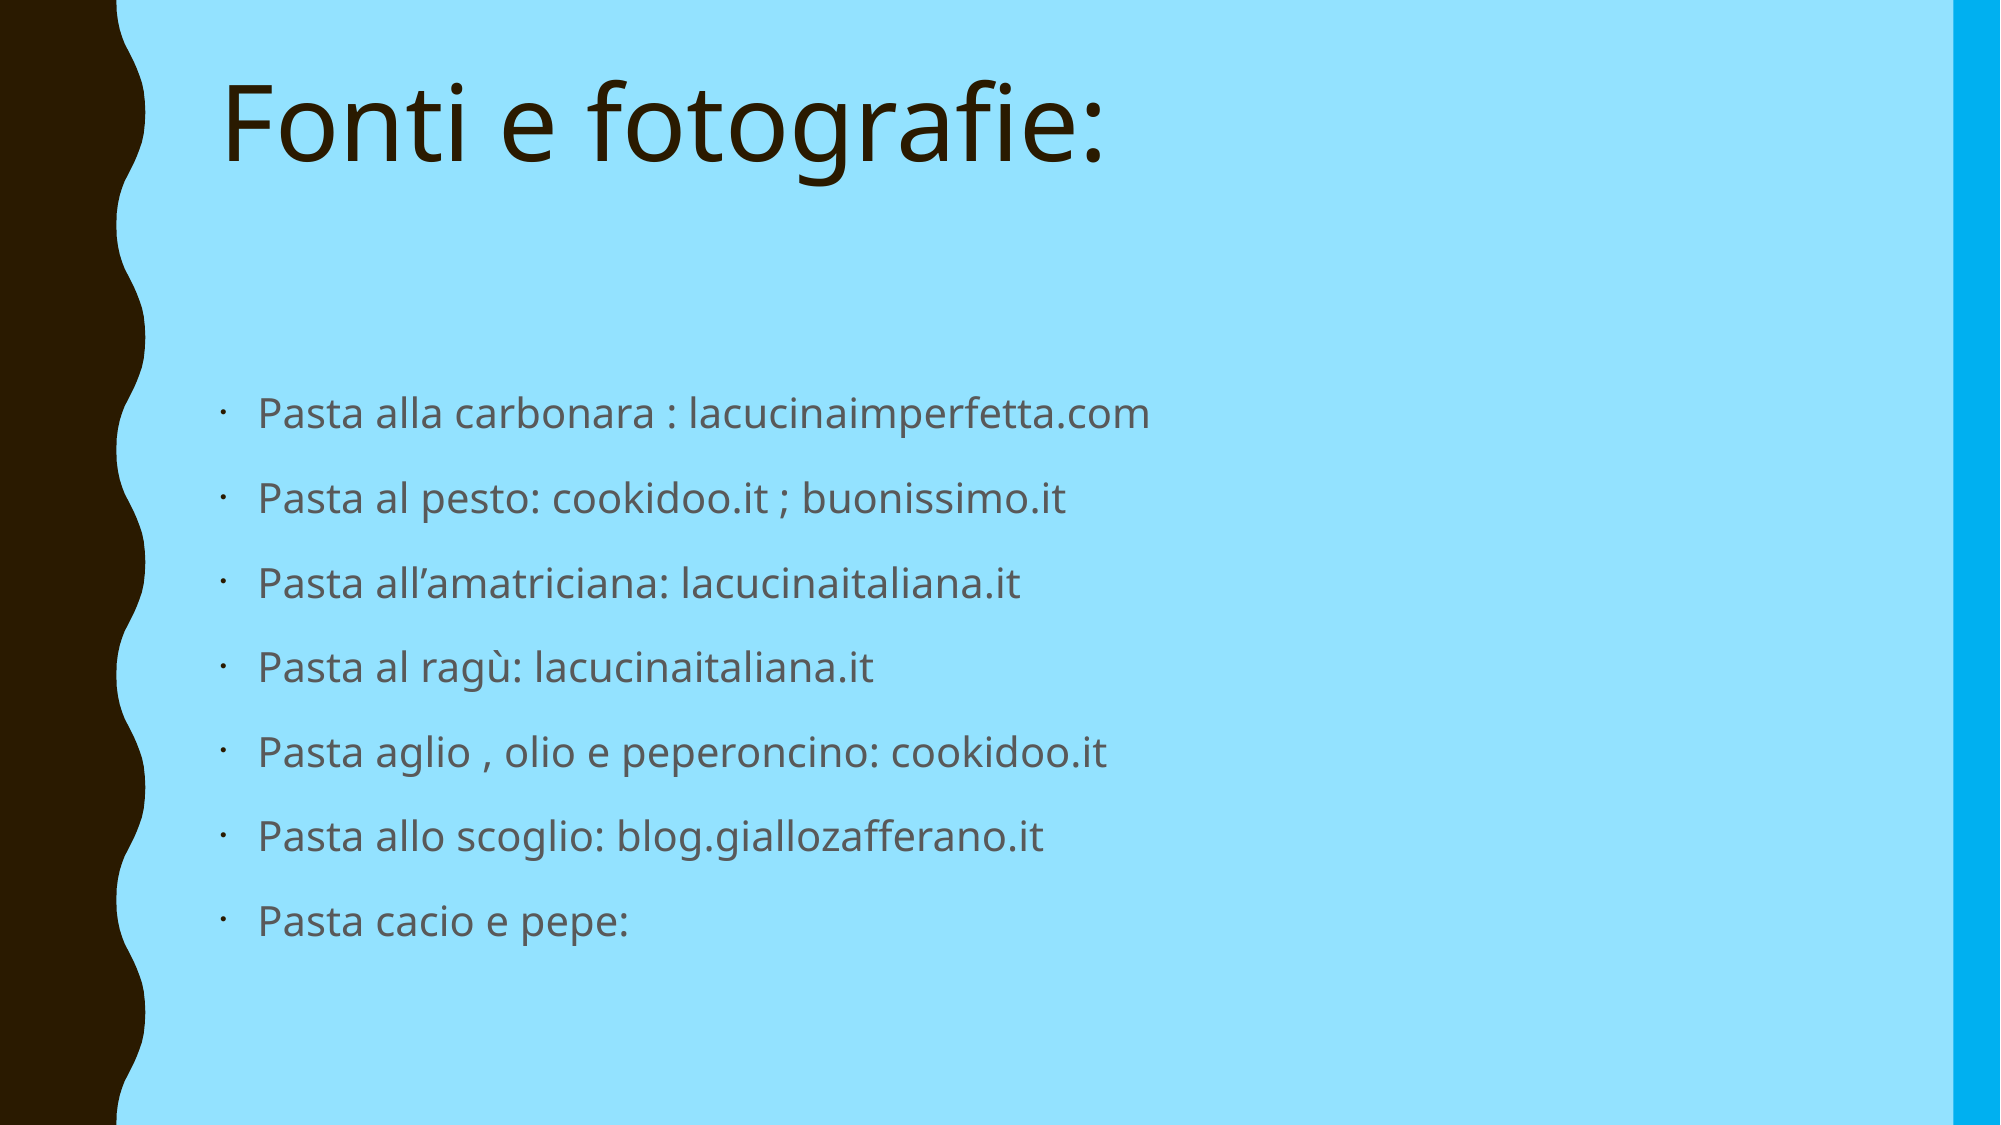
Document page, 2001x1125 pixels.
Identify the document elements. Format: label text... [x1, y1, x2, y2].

list Pasta alla carbonara : lacucinaimperfetta.com Pasta al pesto: cookidoo.it ; buonissimo.it Pasta all’amatriciana: lacucinaitaliana.it Pasta al ragù: lacucinaitaliana.it Pasta aglio , olio e peperoncino: cookidoo.it Pasta allo scoglio: blog.giallozafferano.it Pasta cacio e pepe: [205, 375, 1875, 965]
title Fonti e fotografie: [205, 62, 1875, 308]
